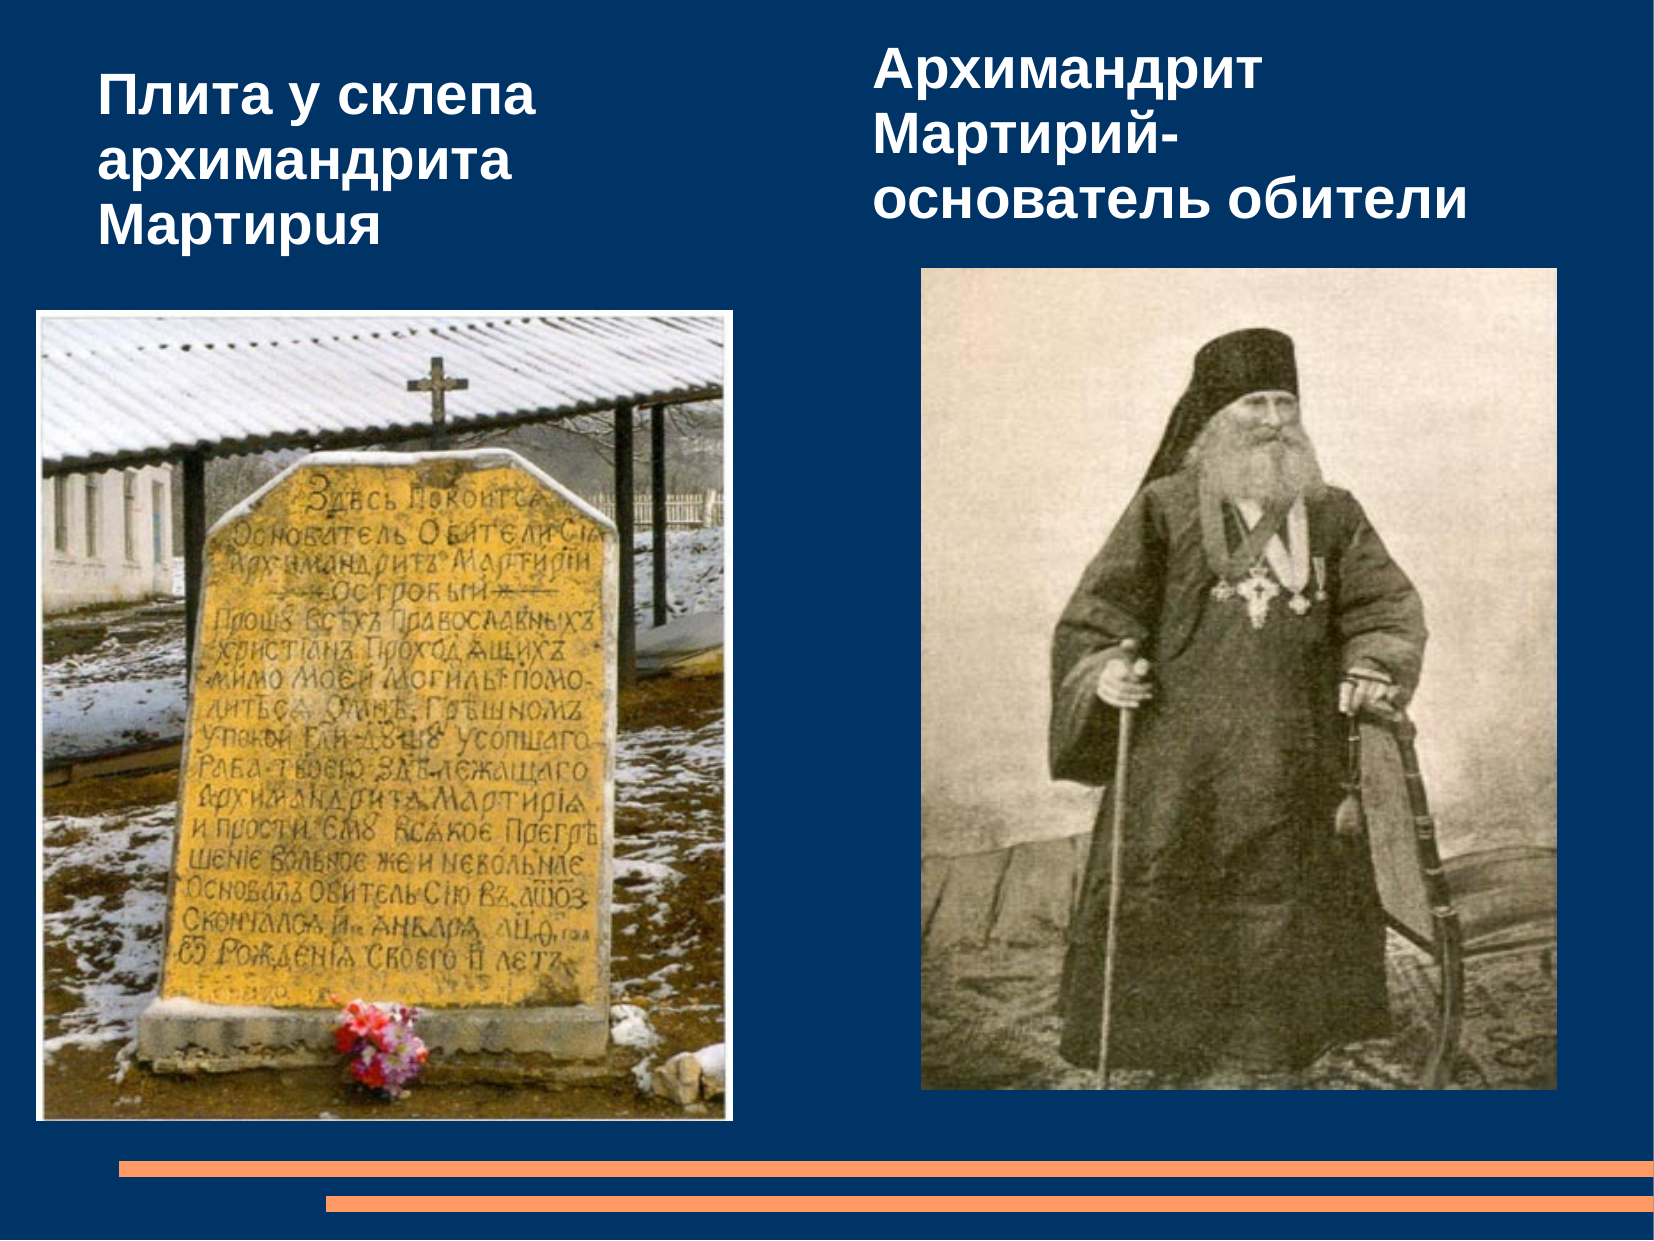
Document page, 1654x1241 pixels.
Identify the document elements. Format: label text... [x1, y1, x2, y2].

picture [36, 310, 733, 1121]
text_box Архимандрит Мартирий-основатель обители [857, 28, 1506, 309]
text_box Плита у склепа архимандрита Мартирuя [82, 53, 739, 269]
picture [921, 268, 1557, 1090]
